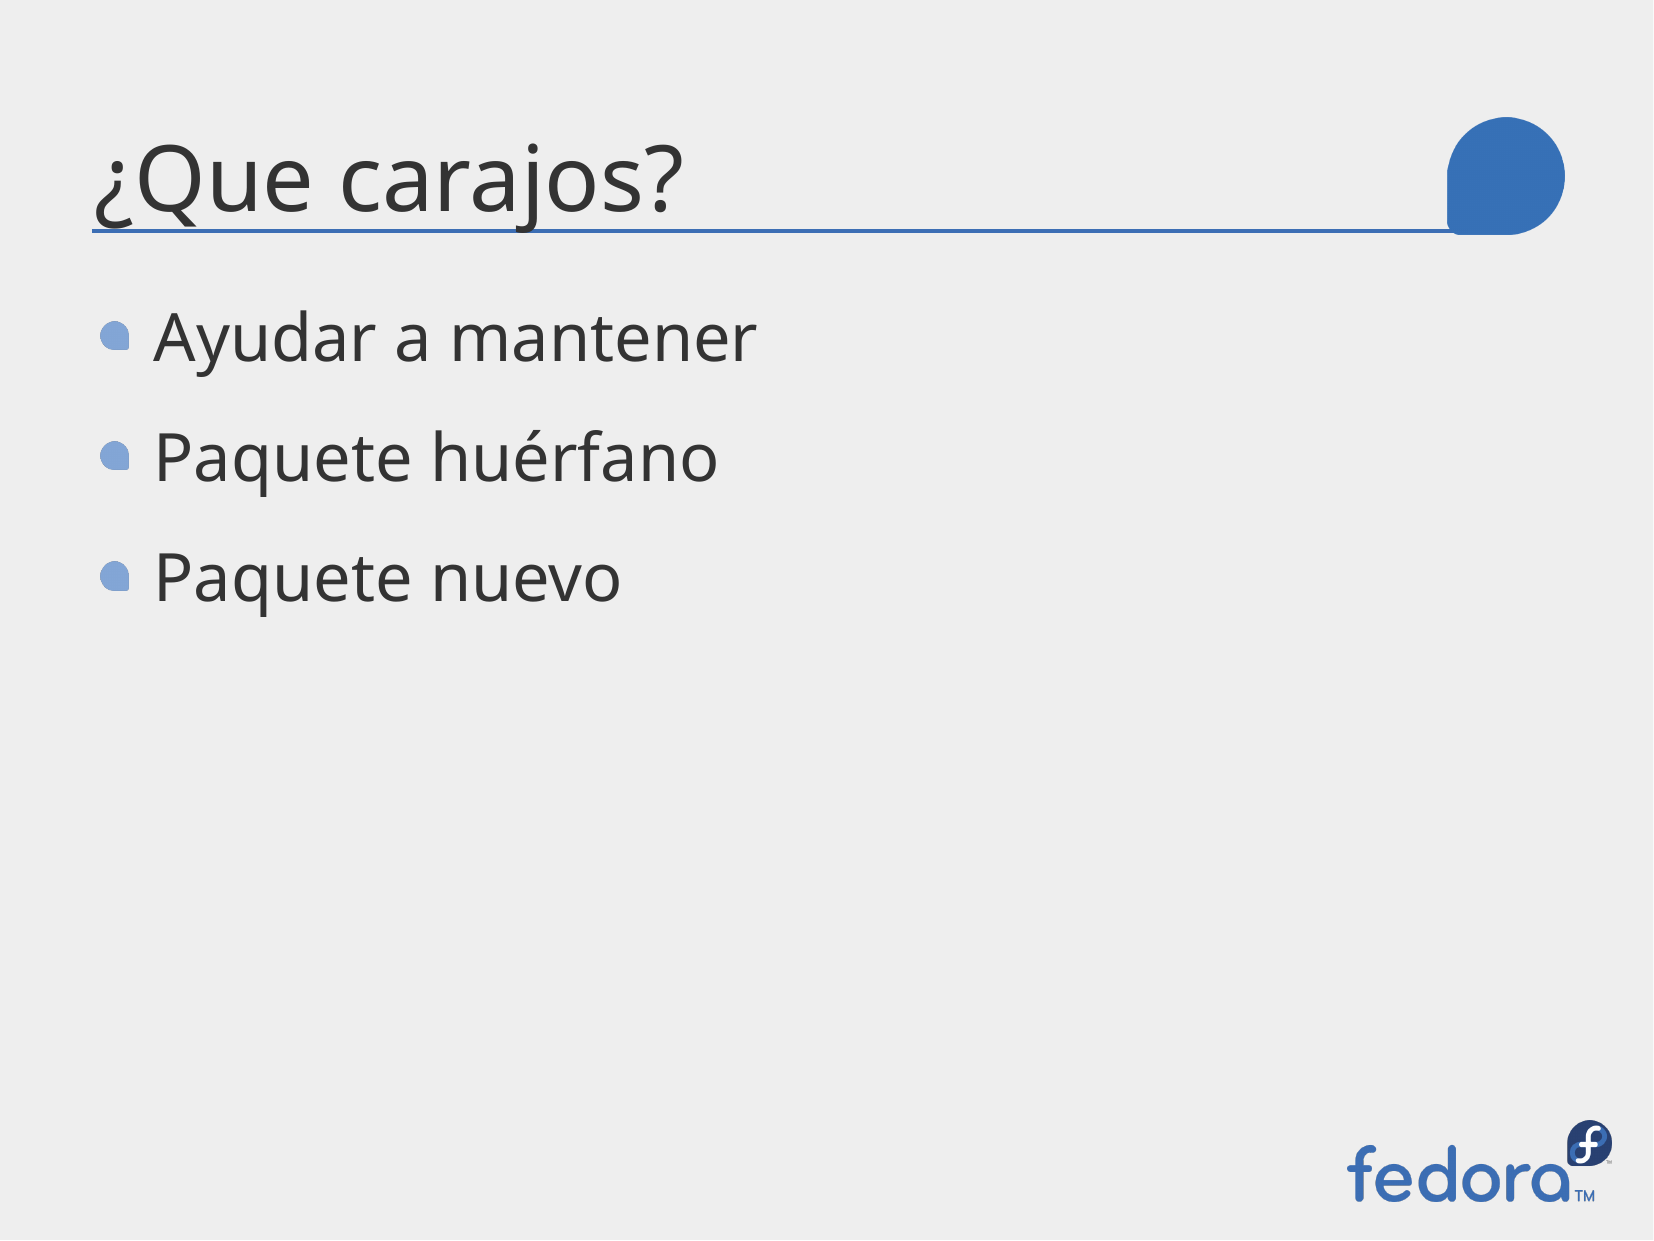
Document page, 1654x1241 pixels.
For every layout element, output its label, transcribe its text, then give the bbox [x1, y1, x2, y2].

picture [1447, 117, 1565, 235]
picture [1347, 1120, 1612, 1202]
list Ayudar a mantener Paquete huérfano Paquete nuevo [82, 290, 1571, 1094]
title ¿Que carajos? [94, 100, 1426, 251]
